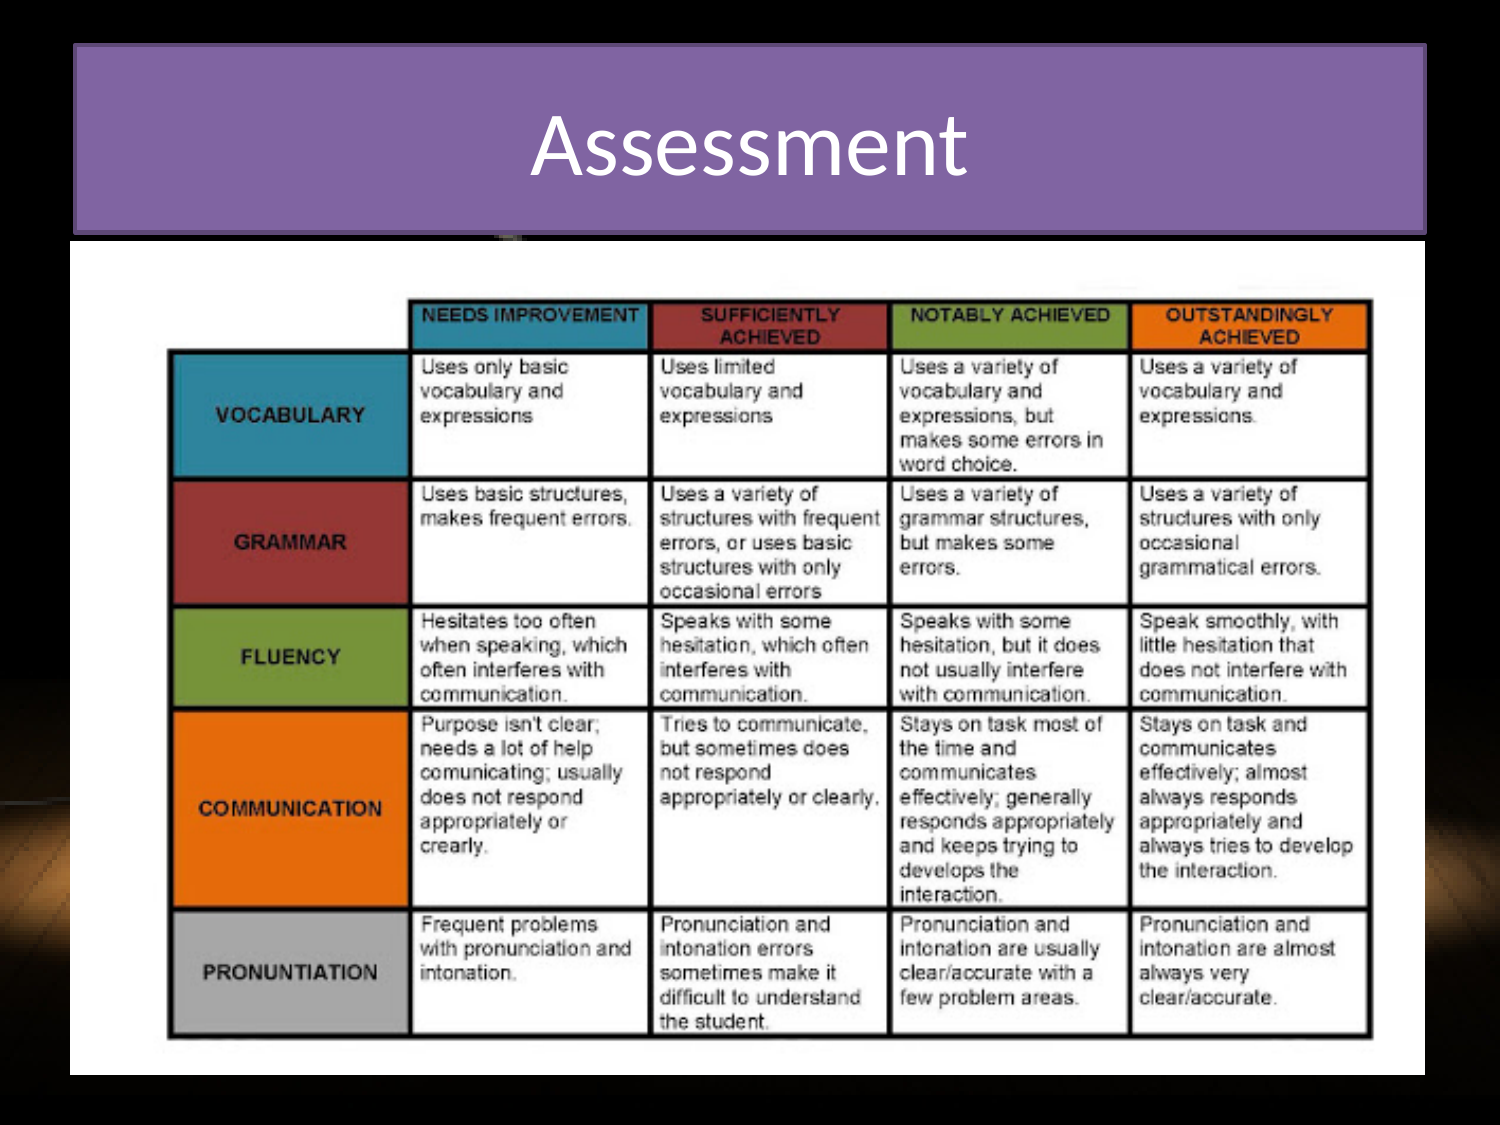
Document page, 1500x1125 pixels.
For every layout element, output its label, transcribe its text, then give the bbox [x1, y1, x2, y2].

title Assessment [75, 45, 1425, 233]
picture [0, 0, 1500, 1125]
